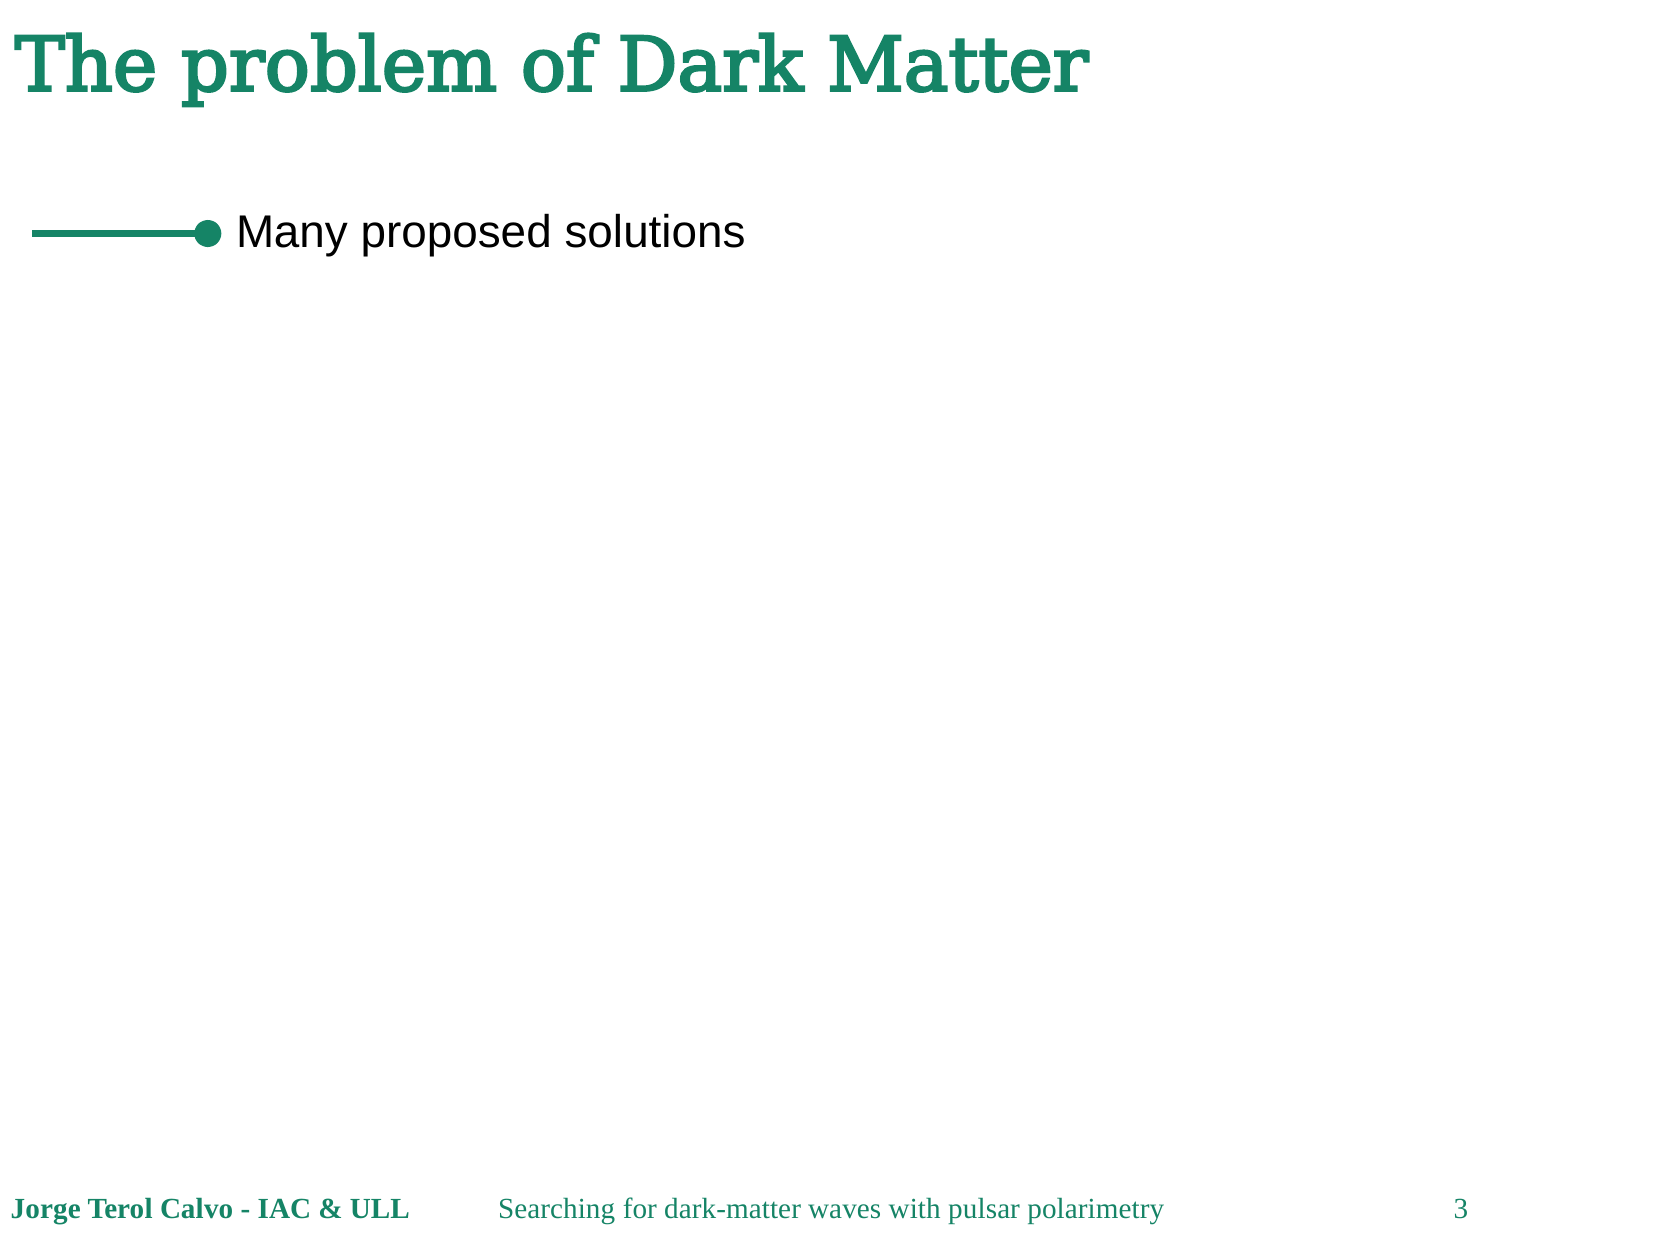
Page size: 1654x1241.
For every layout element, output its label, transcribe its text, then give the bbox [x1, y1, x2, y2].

text_box The problem of Dark Matter [0, 23, 1654, 119]
text_box Many proposed solutions [221, 198, 1616, 266]
